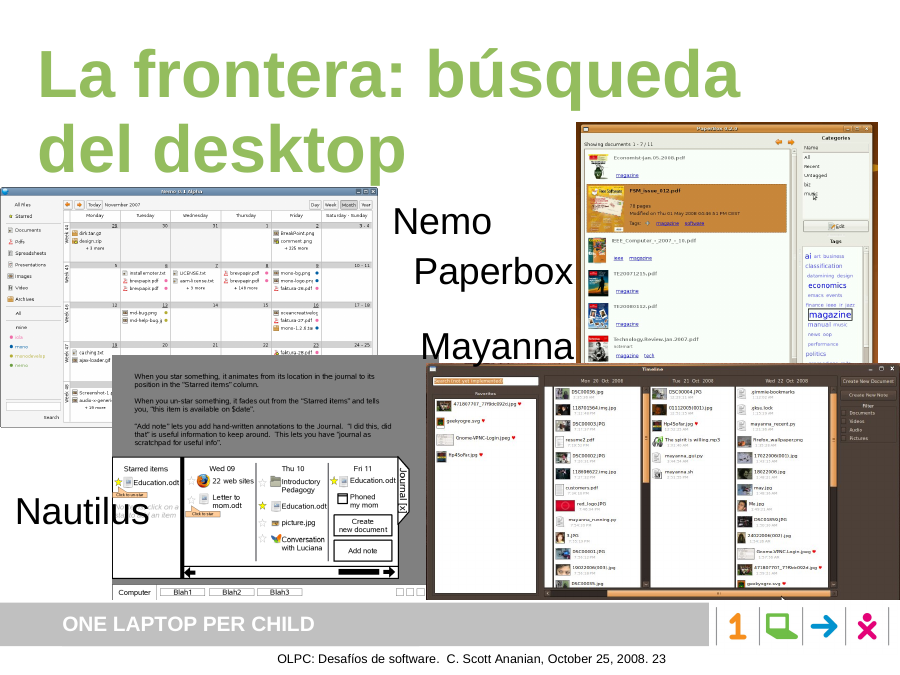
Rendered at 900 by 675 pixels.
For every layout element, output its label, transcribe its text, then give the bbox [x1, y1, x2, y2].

text_box Paperbox [398, 210, 588, 301]
picture [0, 122, 900, 655]
title La frontera: búsqueda del desktop [37, 37, 856, 211]
text_box Nautilus [0, 450, 165, 540]
text_box Nemo [377, 160, 507, 251]
text_box Mayanna [405, 285, 588, 376]
text_box [92, 438, 123, 512]
